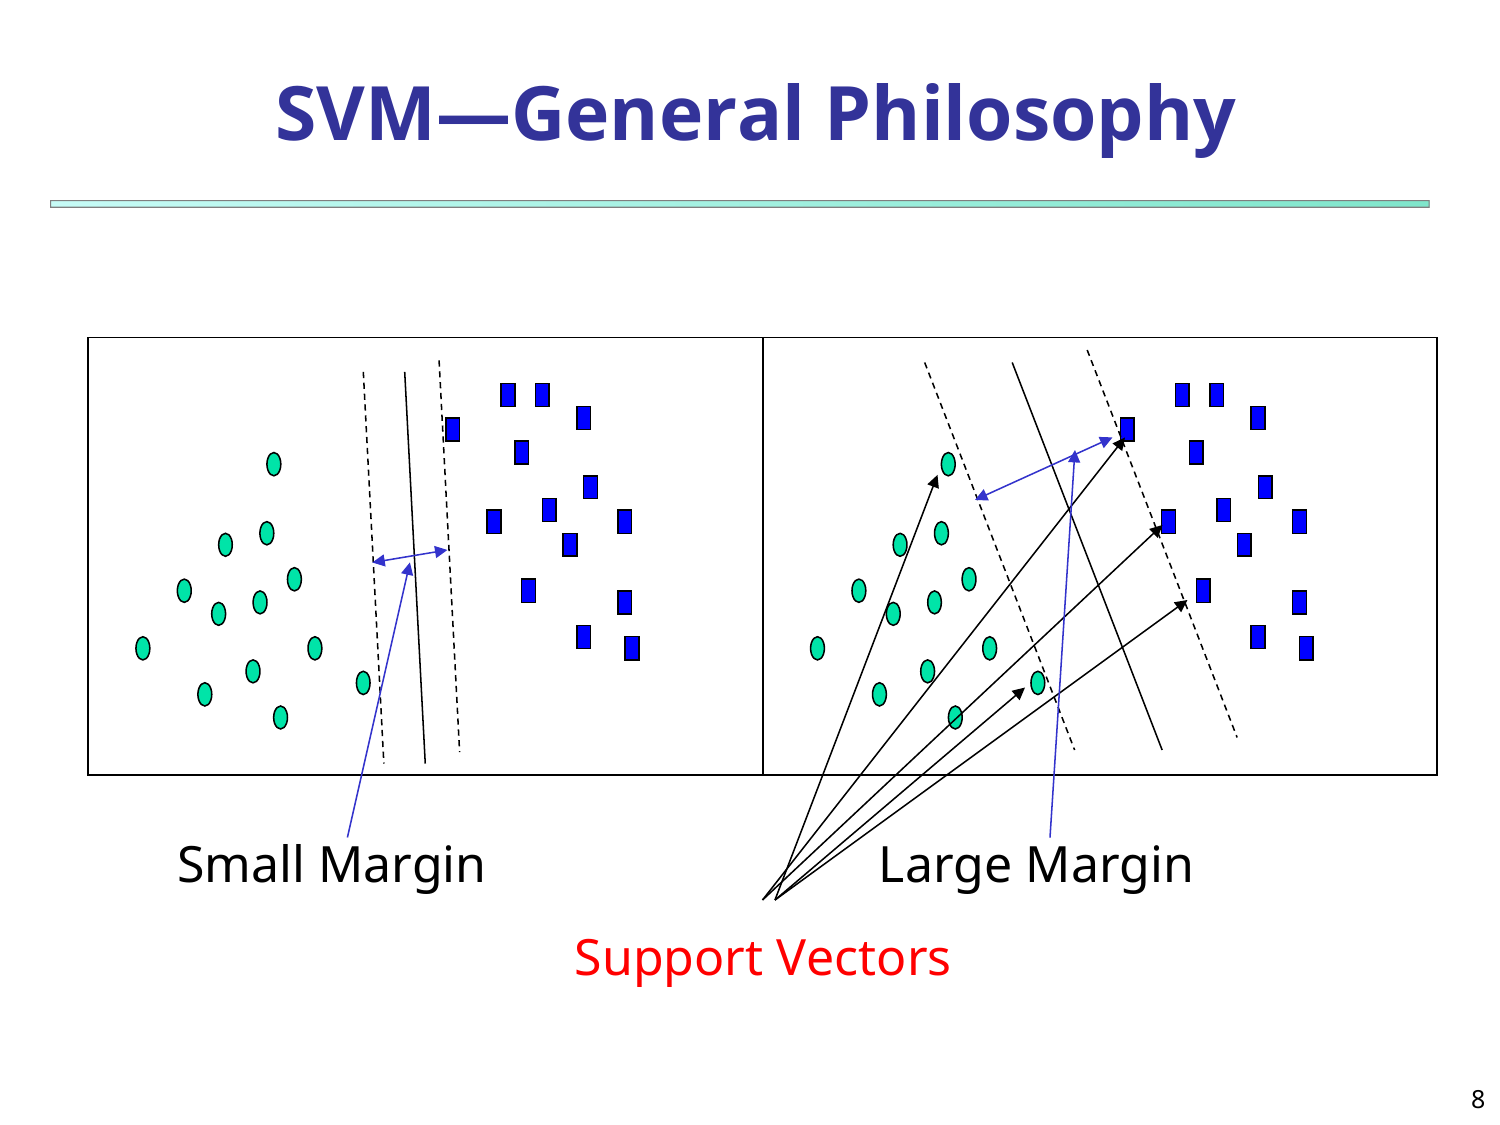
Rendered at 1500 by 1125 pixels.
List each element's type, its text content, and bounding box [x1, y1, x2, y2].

text_box [624, 636, 639, 660]
text_box [563, 533, 577, 557]
text_box [1189, 441, 1204, 465]
text_box [1251, 406, 1265, 430]
text_box Large Margin [864, 824, 1210, 901]
text_box [521, 579, 536, 603]
text_box [487, 510, 501, 534]
title SVM—General Philosophy [50, 57, 1463, 163]
text_box [445, 417, 460, 442]
text_box [514, 441, 529, 465]
text_box [1292, 510, 1307, 534]
text_box [1196, 579, 1211, 603]
text_box <number> [1187, 1062, 1500, 1125]
text_box [1237, 533, 1252, 557]
text_box [1120, 417, 1135, 442]
text_box [583, 475, 598, 499]
text_box [1258, 475, 1272, 499]
text_box [1210, 383, 1224, 407]
text_box [618, 590, 632, 614]
text_box [542, 498, 557, 522]
text_box [576, 406, 591, 430]
text_box [1292, 590, 1307, 614]
text_box [1161, 510, 1176, 534]
text_box [618, 510, 632, 534]
text_box [535, 383, 550, 407]
text_box [1251, 625, 1265, 649]
text_box [576, 625, 591, 649]
text_box [1216, 498, 1231, 522]
text_box Small Margin [162, 824, 503, 901]
text_box Support Vectors [560, 917, 967, 994]
text_box [1175, 383, 1190, 407]
text_box [1299, 636, 1314, 660]
text_box [501, 383, 515, 407]
